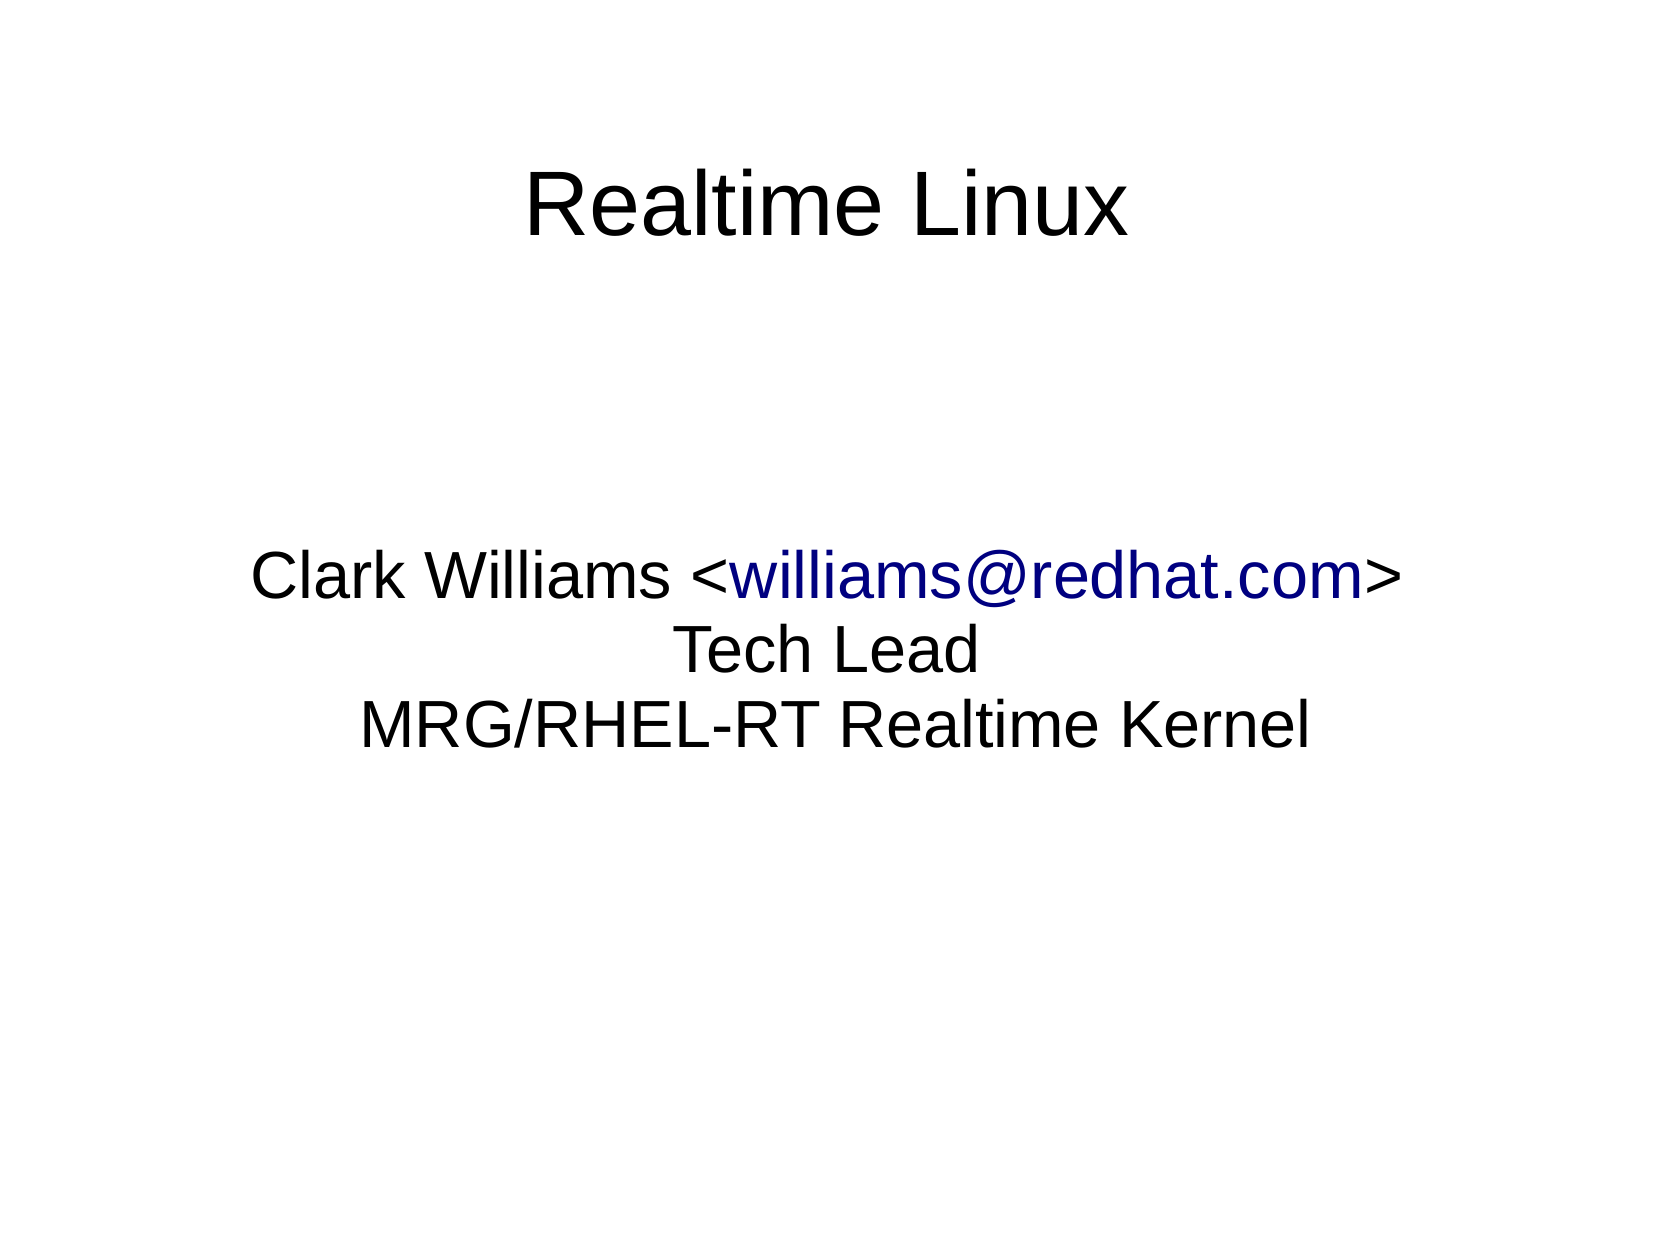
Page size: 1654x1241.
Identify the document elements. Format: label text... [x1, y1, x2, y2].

title Realtime Linux [82, 49, 1571, 257]
subtitle Clark Williams <williams@redhat.com> Tech Lead MRG/RHEL-RT Realtime Kernel [82, 290, 1571, 1010]
